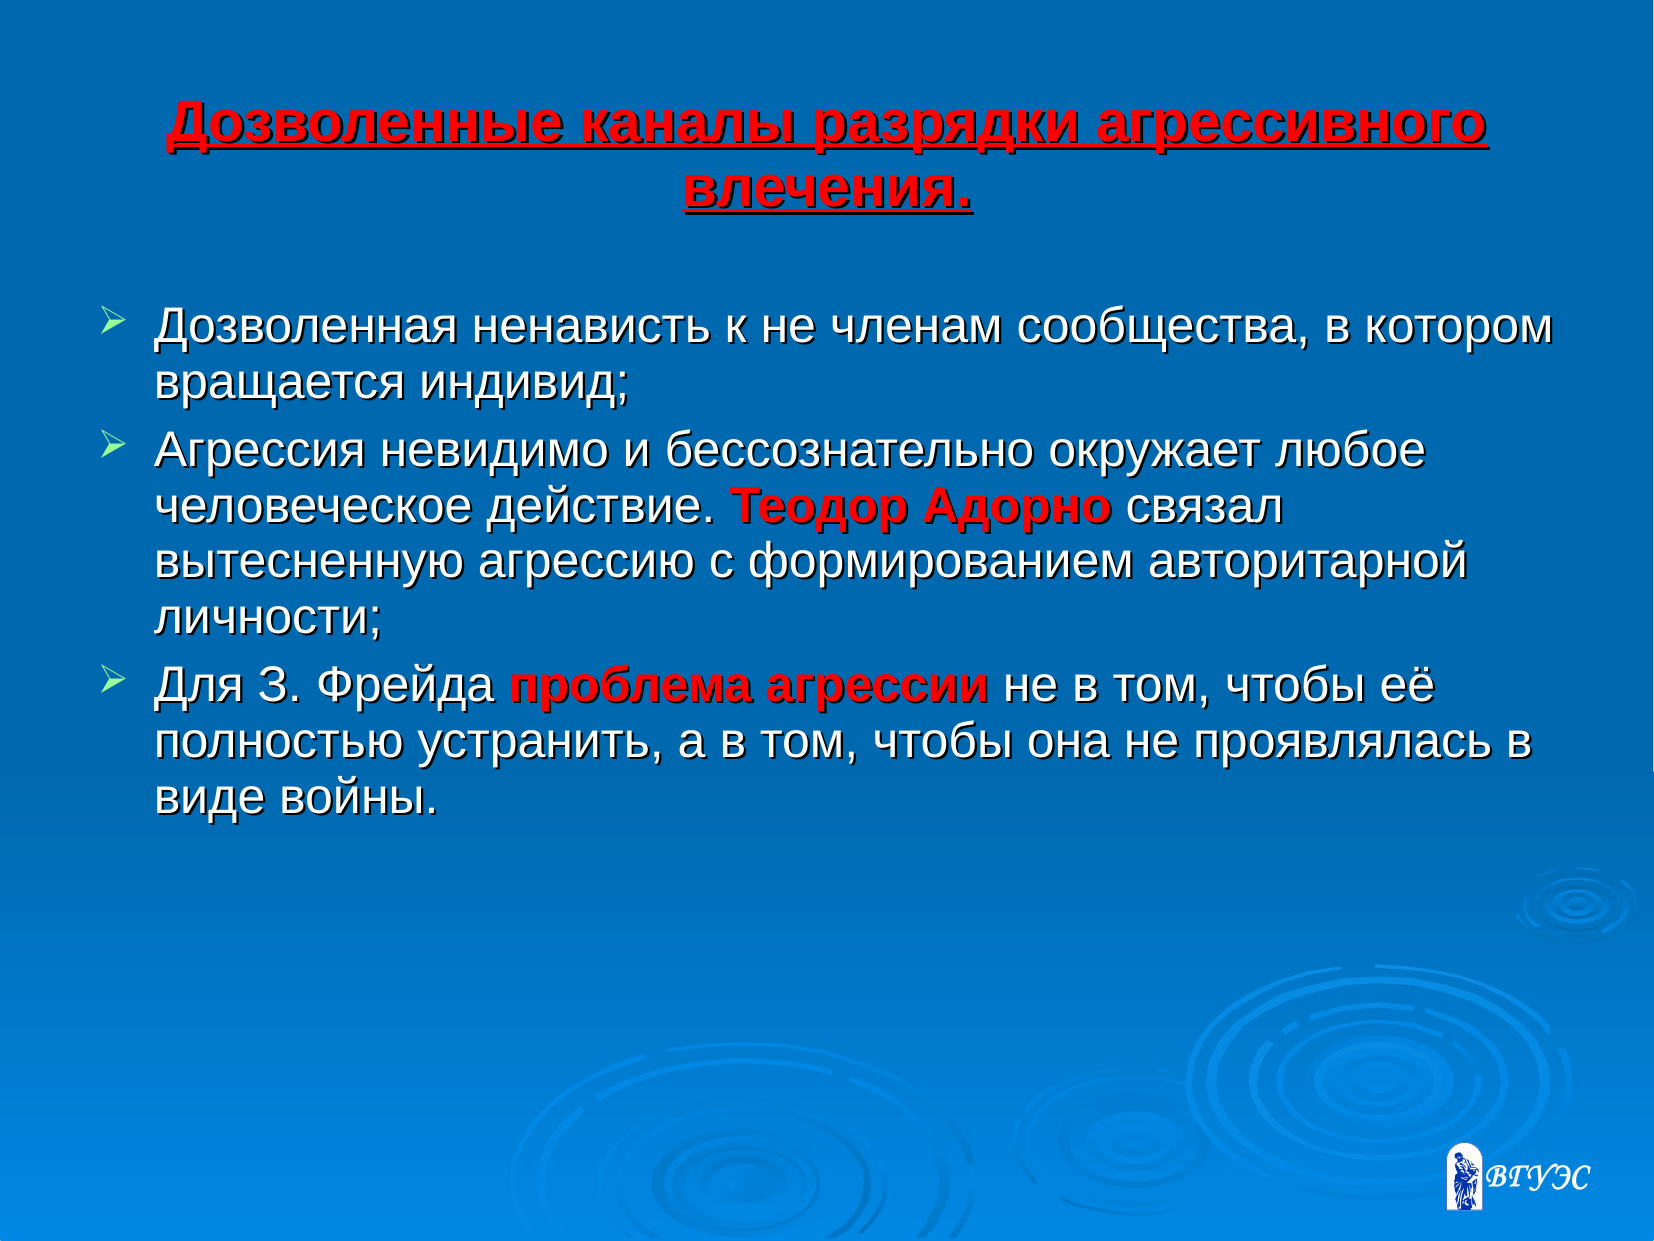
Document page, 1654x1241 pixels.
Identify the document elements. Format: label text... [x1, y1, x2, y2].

picture [1446, 1142, 1592, 1211]
list Дозволенная ненависть к не членам сообщества, в котором вращается индивид; Агрессия невидимо и бессознательно окружает любое человеческое действие. Теодор Адорно связал вытесненную агрессию с формированием авторитарной личности; Для З. Фрейда проблема агрессии не в том, чтобы её полностью устранить, а в том, чтобы она не проявлялась в виде войны. [82, 289, 1571, 1108]
title Дозволенные каналы разрядки агрессивного влечения. [82, 50, 1571, 257]
